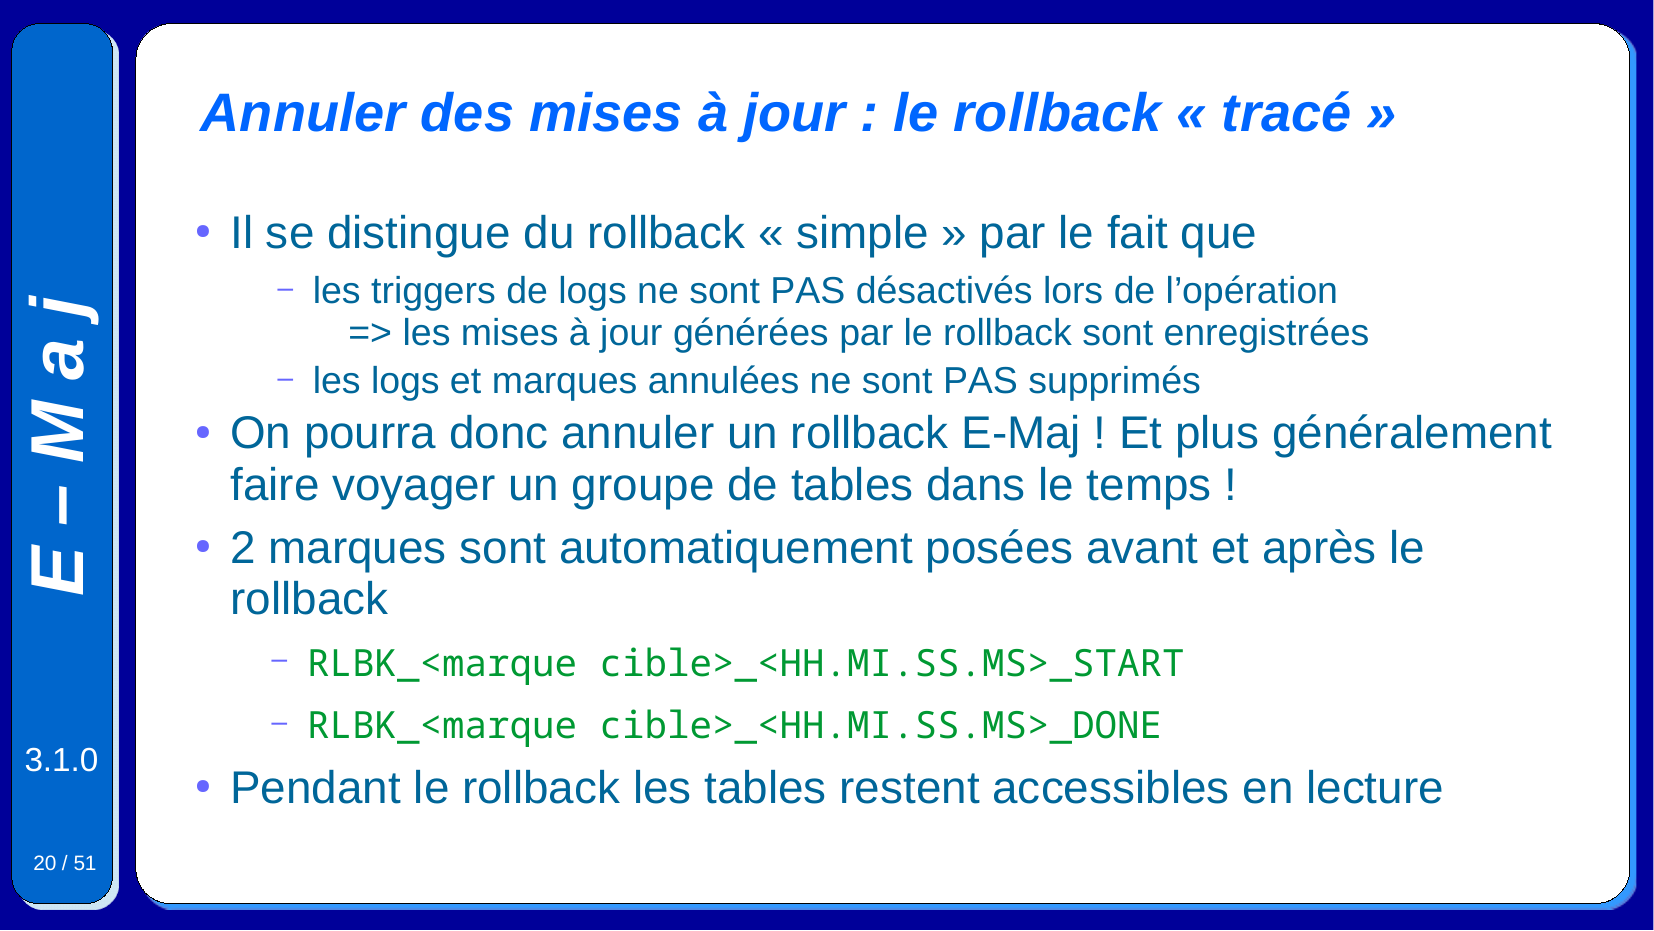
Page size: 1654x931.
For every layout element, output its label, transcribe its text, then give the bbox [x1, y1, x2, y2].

list Il se distingue du rollback « simple » par le fait que les triggers de logs ne sont PAS désactivés lors de l’opération => les mises à jour générées par le rollback sont enregistrées les logs et marques annulées ne sont PAS supprimés On pourra donc annuler un rollback E-Maj ! Et plus généralement faire voyager un groupe de tables dans le temps ! 2 marques sont automatiquement posées avant et après le rollback RLBK_<marque cible>_<HH.MI.SS.MS>_START RLBK_<marque cible>_<HH.MI.SS.MS>_DONE Pendant le rollback les tables restent accessibles en lecture [177, 206, 1587, 827]
title Annuler des mises à jour : le rollback « tracé » [200, 34, 1575, 191]
